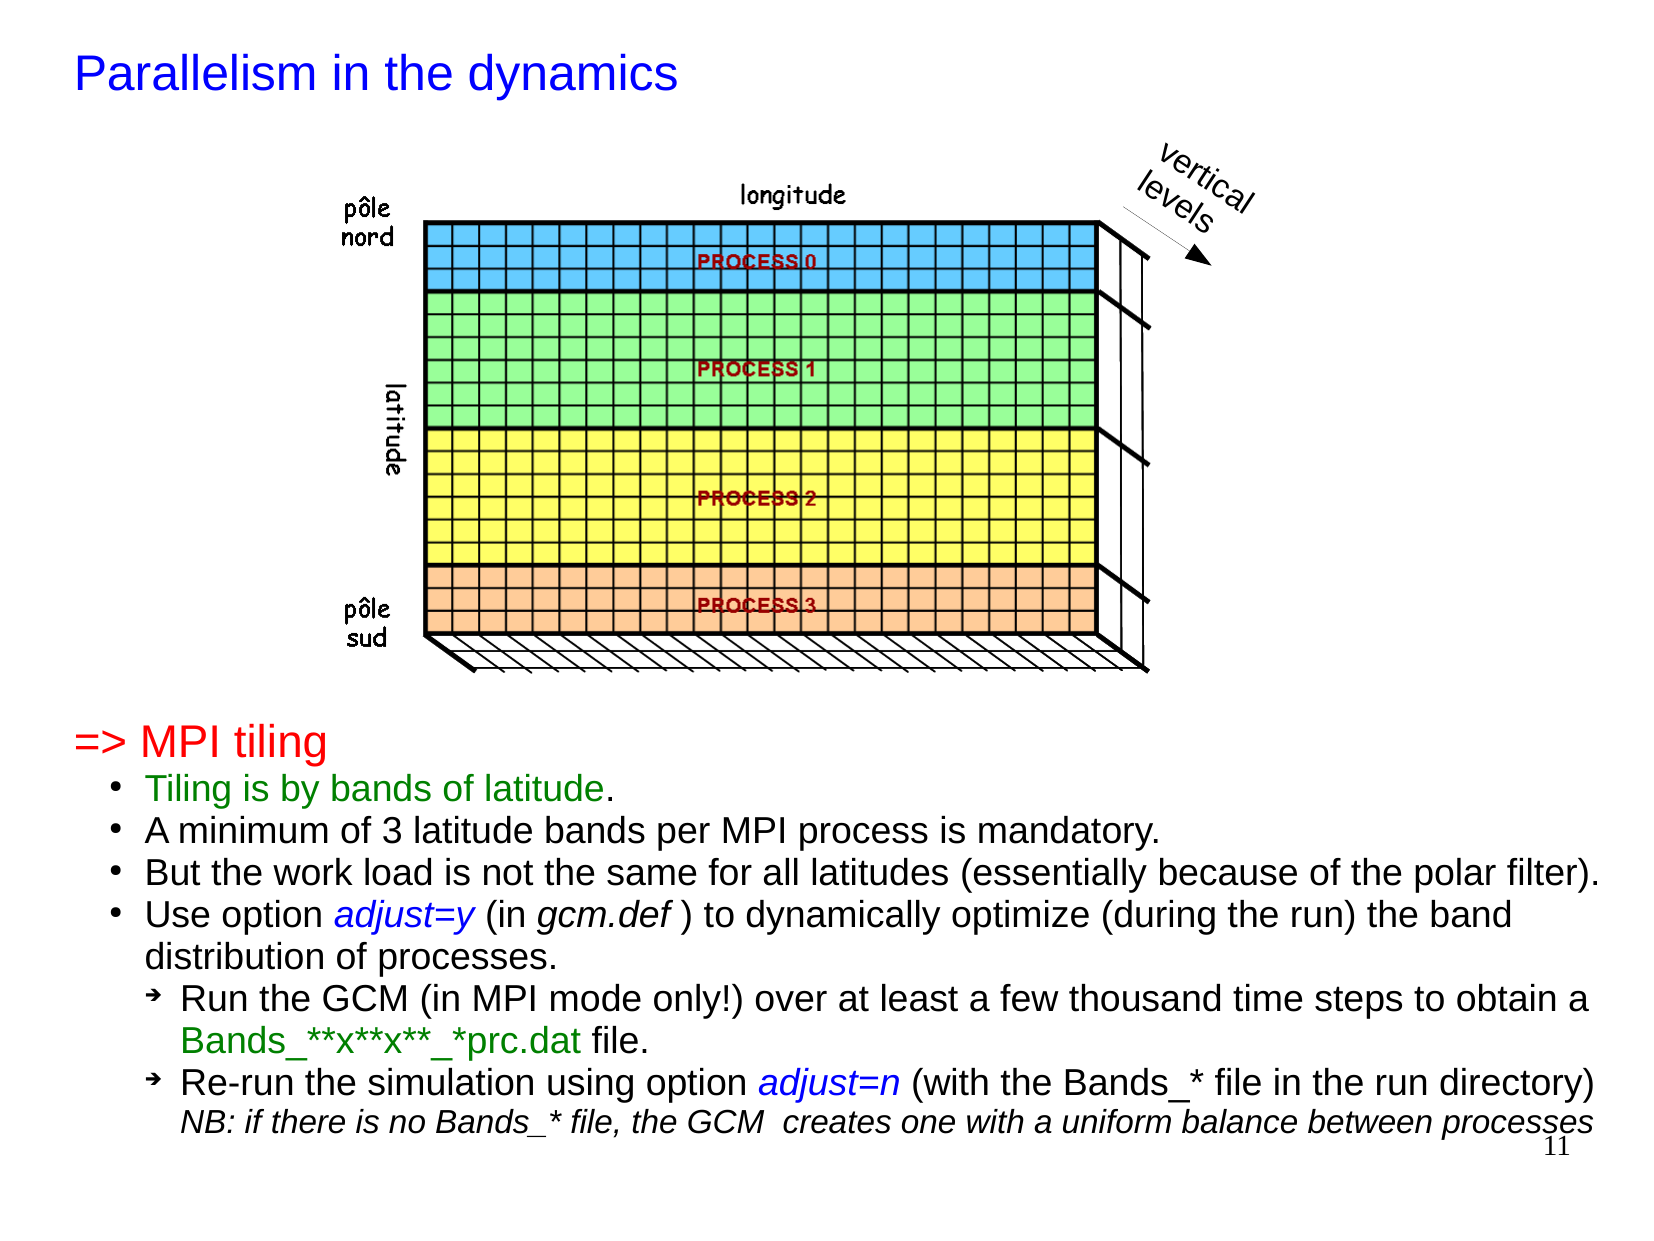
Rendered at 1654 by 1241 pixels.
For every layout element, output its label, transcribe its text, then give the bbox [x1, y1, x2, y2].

picture [324, 172, 1153, 674]
text_box vertical levels [1115, 118, 1278, 267]
text_box Parallelism in the dynamics => MPI tiling Tiling is by bands of latitude. A minimum of 3 latitude bands per MPI process is mandatory. But the work load is not the same for all latitudes (essentially because of the polar filter). Use option adjust=y (in gcm.def ) to dynamically optimize (during the run) the band distribution of processes. Run the GCM (in MPI mode only!) over at least a few thousand time steps to obtain a Bands_**x**x**_*prc.dat file. Re-run the simulation using option adjust=n (with the Bands_* file in the run directory) NB: if there is no Bands_* file, the GCM creates one with a uniform balance between processes [59, 37, 1625, 1219]
